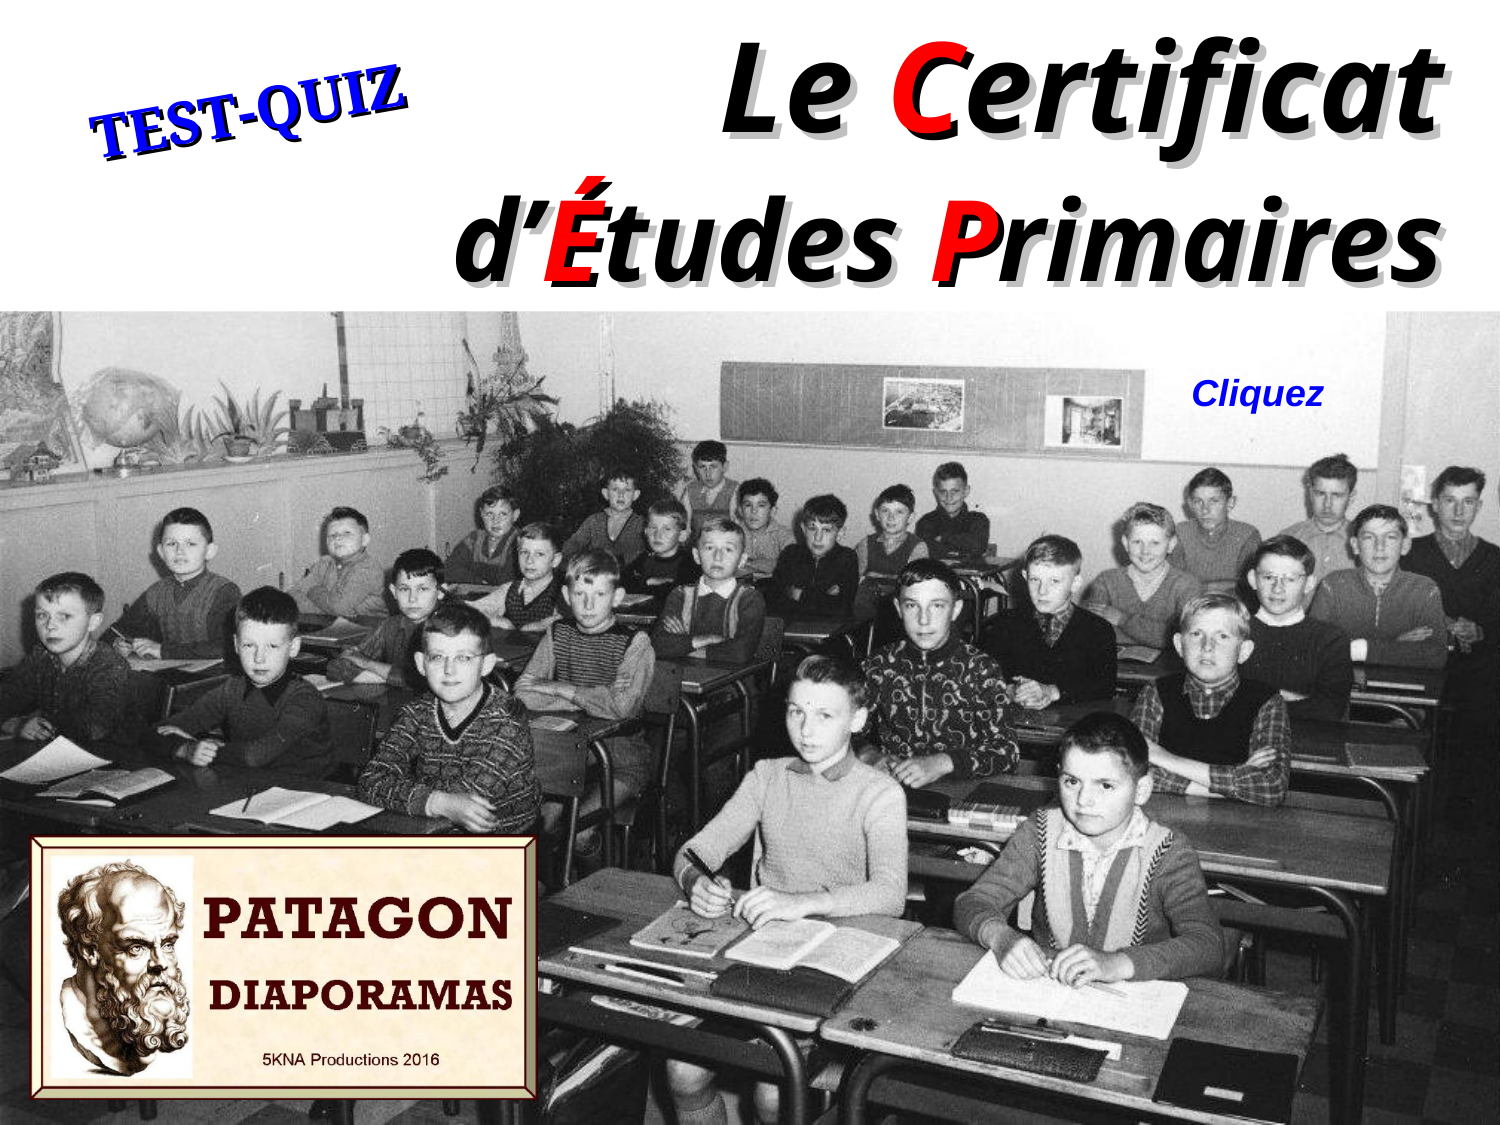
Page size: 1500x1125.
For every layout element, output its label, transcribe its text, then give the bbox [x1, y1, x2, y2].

picture [0, 312, 1500, 1125]
text_box Le Certificat [0, 0, 1500, 166]
text_box Cliquez [1139, 361, 1377, 423]
text_box d’Études Primaires [0, 166, 1500, 312]
text_box TEST-QUIZ [36, 31, 460, 188]
